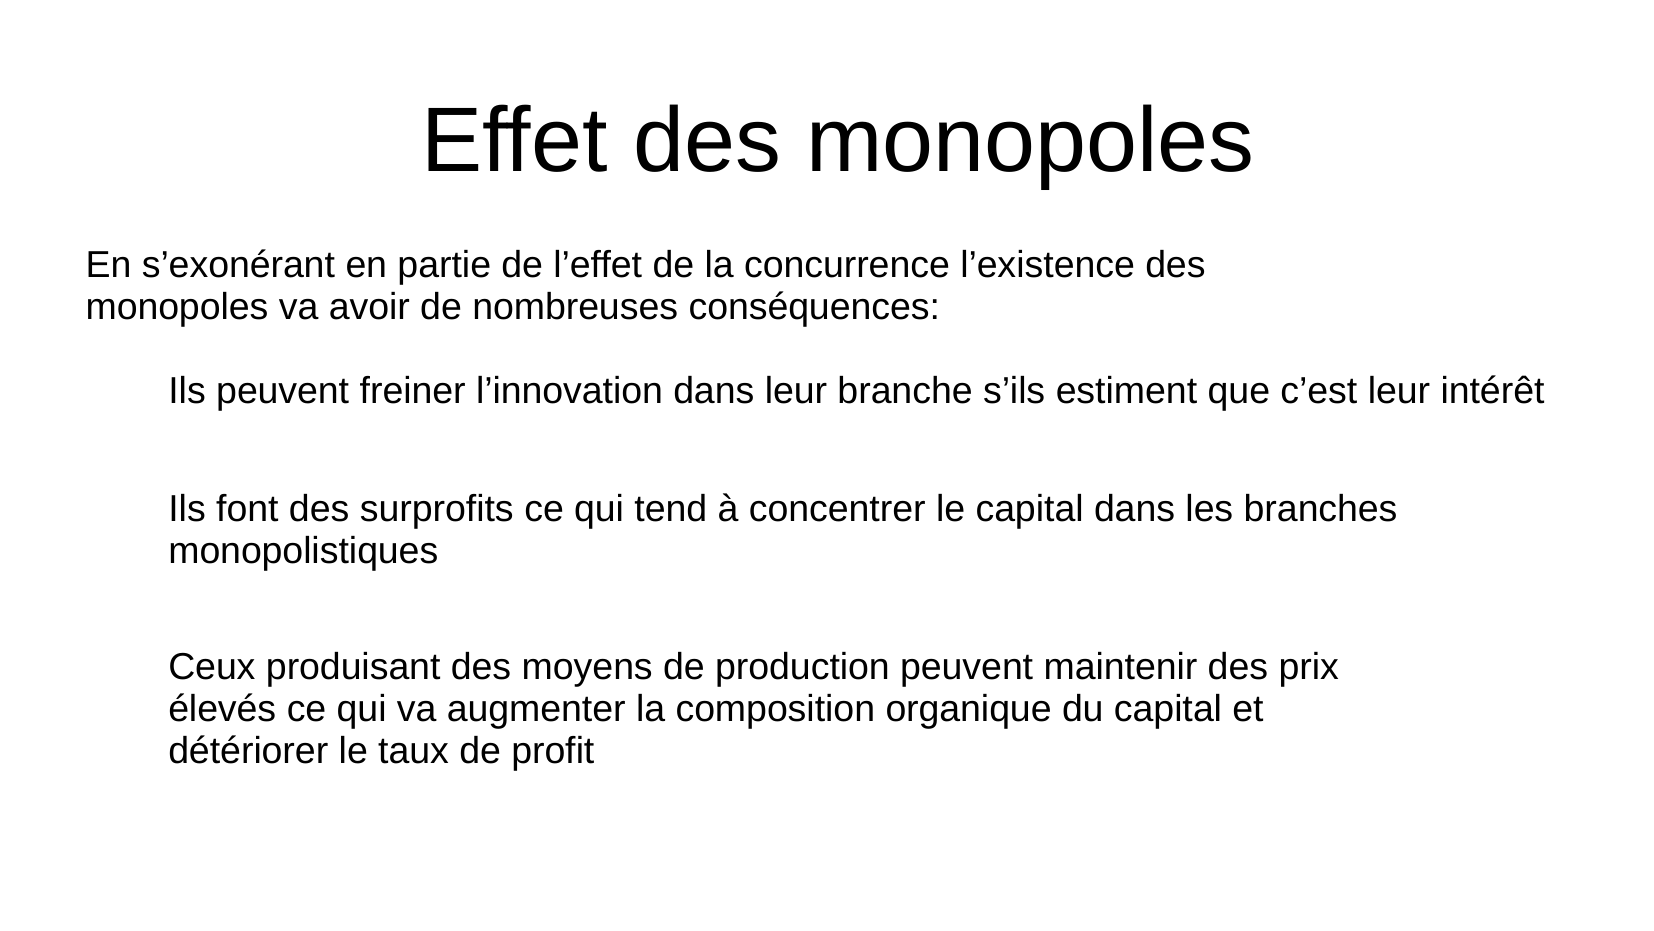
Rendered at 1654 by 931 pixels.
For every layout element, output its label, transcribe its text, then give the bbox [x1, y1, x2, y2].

text_box Ils font des surprofits ce qui tend à concentrer le capital dans les branches monopolistiques [153, 479, 1430, 579]
text_box Ils peuvent freiner l’innovation dans leur branche s’ils estiment que c’est leur intérêt [153, 361, 1571, 426]
text_box En s’exonérant en partie de l’effet de la concurrence l’existence des monopoles va avoir de nombreuses conséquences: [70, 236, 1371, 336]
title Effet des monopoles [94, 62, 1583, 218]
text_box Ceux produisant des moyens de production peuvent maintenir des prix élevés ce qui va augmenter la composition organique du capital et détériorer le taux de profit [153, 637, 1430, 779]
